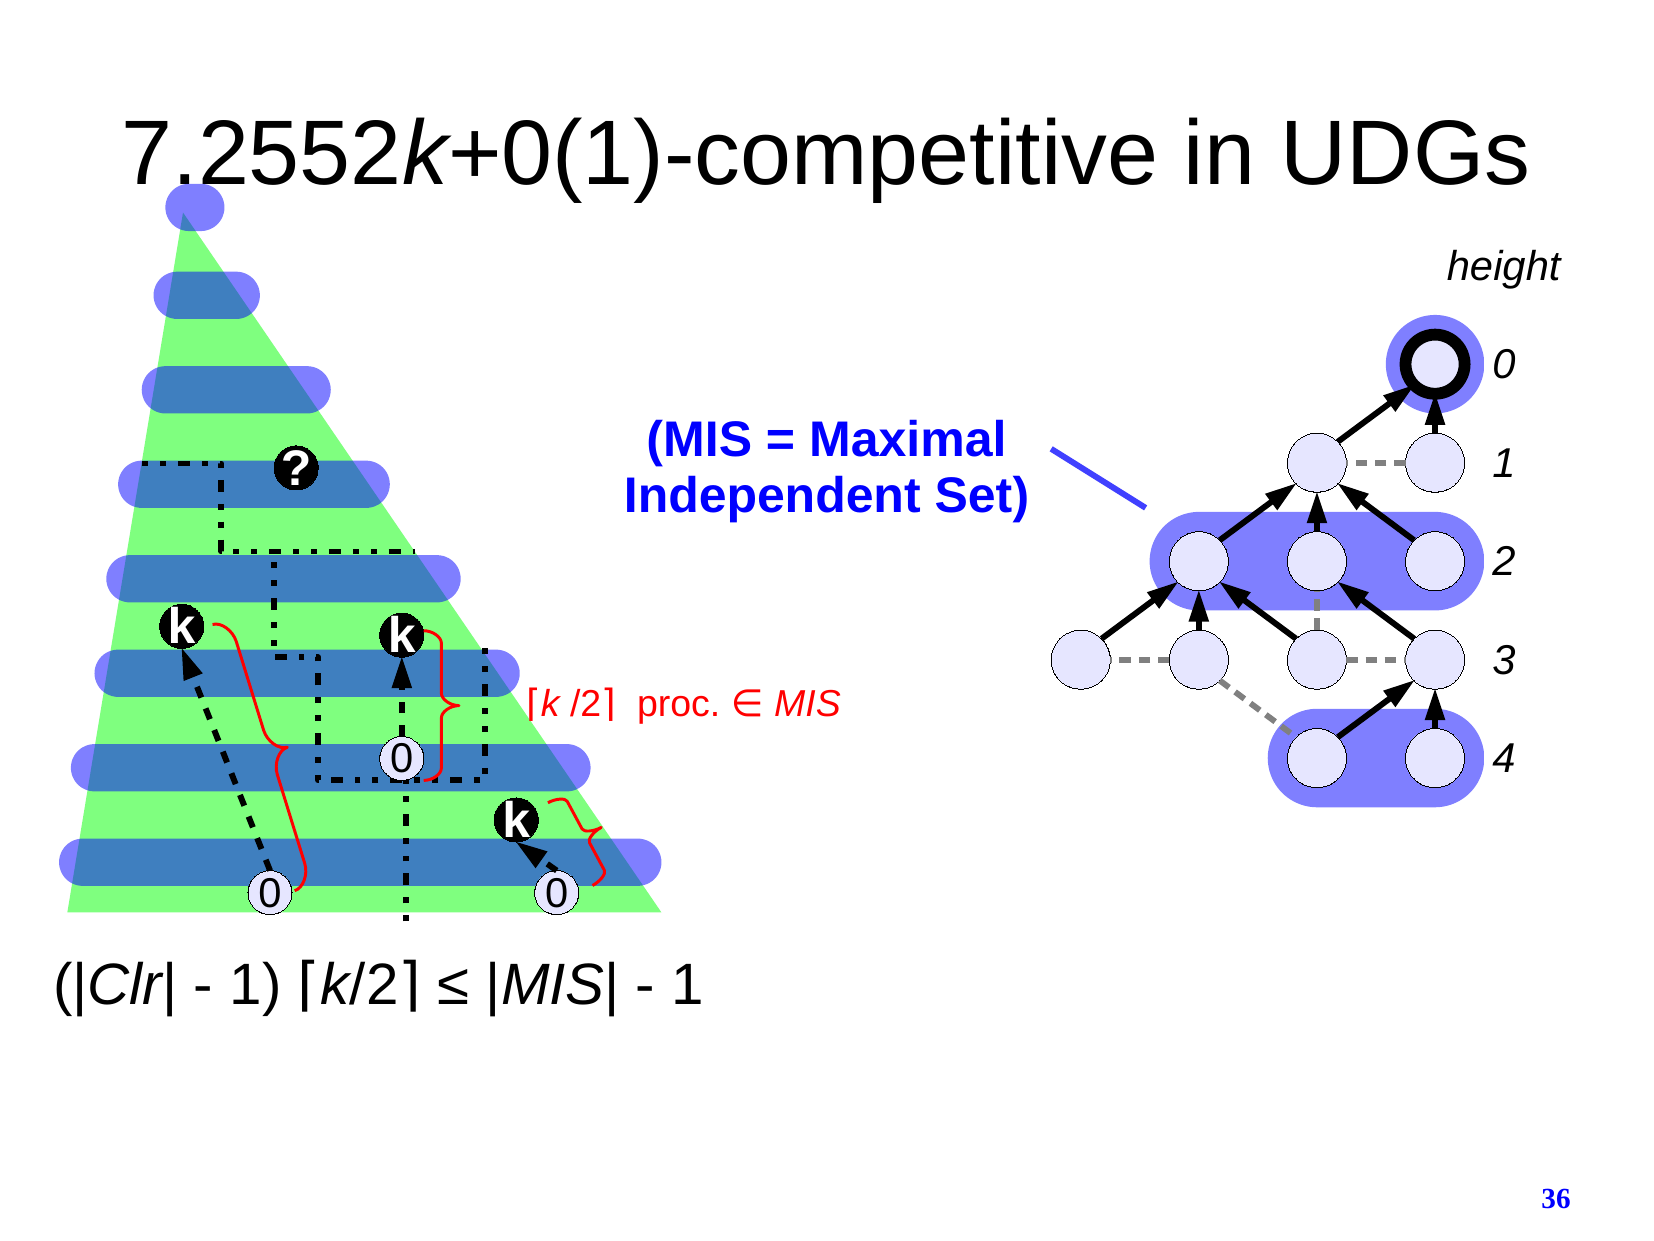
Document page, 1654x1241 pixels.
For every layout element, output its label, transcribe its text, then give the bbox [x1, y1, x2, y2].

text_box [1149, 511, 1484, 611]
text_box [154, 183, 260, 290]
text_box 2 [1484, 531, 1524, 591]
text_box 3 [1484, 630, 1524, 690]
list (|Clr| - 1) ⌈k/2⌉ ≤ |MIS| - 1 [35, 290, 809, 1018]
text_box [1405, 433, 1465, 493]
title 7.2552k+0(1)-competitive in UDGs [82, 49, 1571, 257]
text_box 0 [1484, 334, 1524, 394]
text_box height [1484, 236, 1524, 296]
text_box [1169, 630, 1229, 690]
text_box [1405, 630, 1465, 690]
text_box [1287, 630, 1347, 690]
text_box 1 [1484, 433, 1524, 493]
text_box (MIS = Maximal Independent Set) [609, 283, 1044, 530]
text_box height [1507, 260, 1519, 277]
text_box ⌈k /2⌉ proc. ∈ MIS [809, 675, 856, 733]
text_box [1051, 630, 1111, 690]
text_box [1287, 433, 1347, 493]
text_box [1267, 708, 1484, 808]
text_box 4 [1484, 728, 1524, 788]
text_box [1385, 314, 1484, 413]
